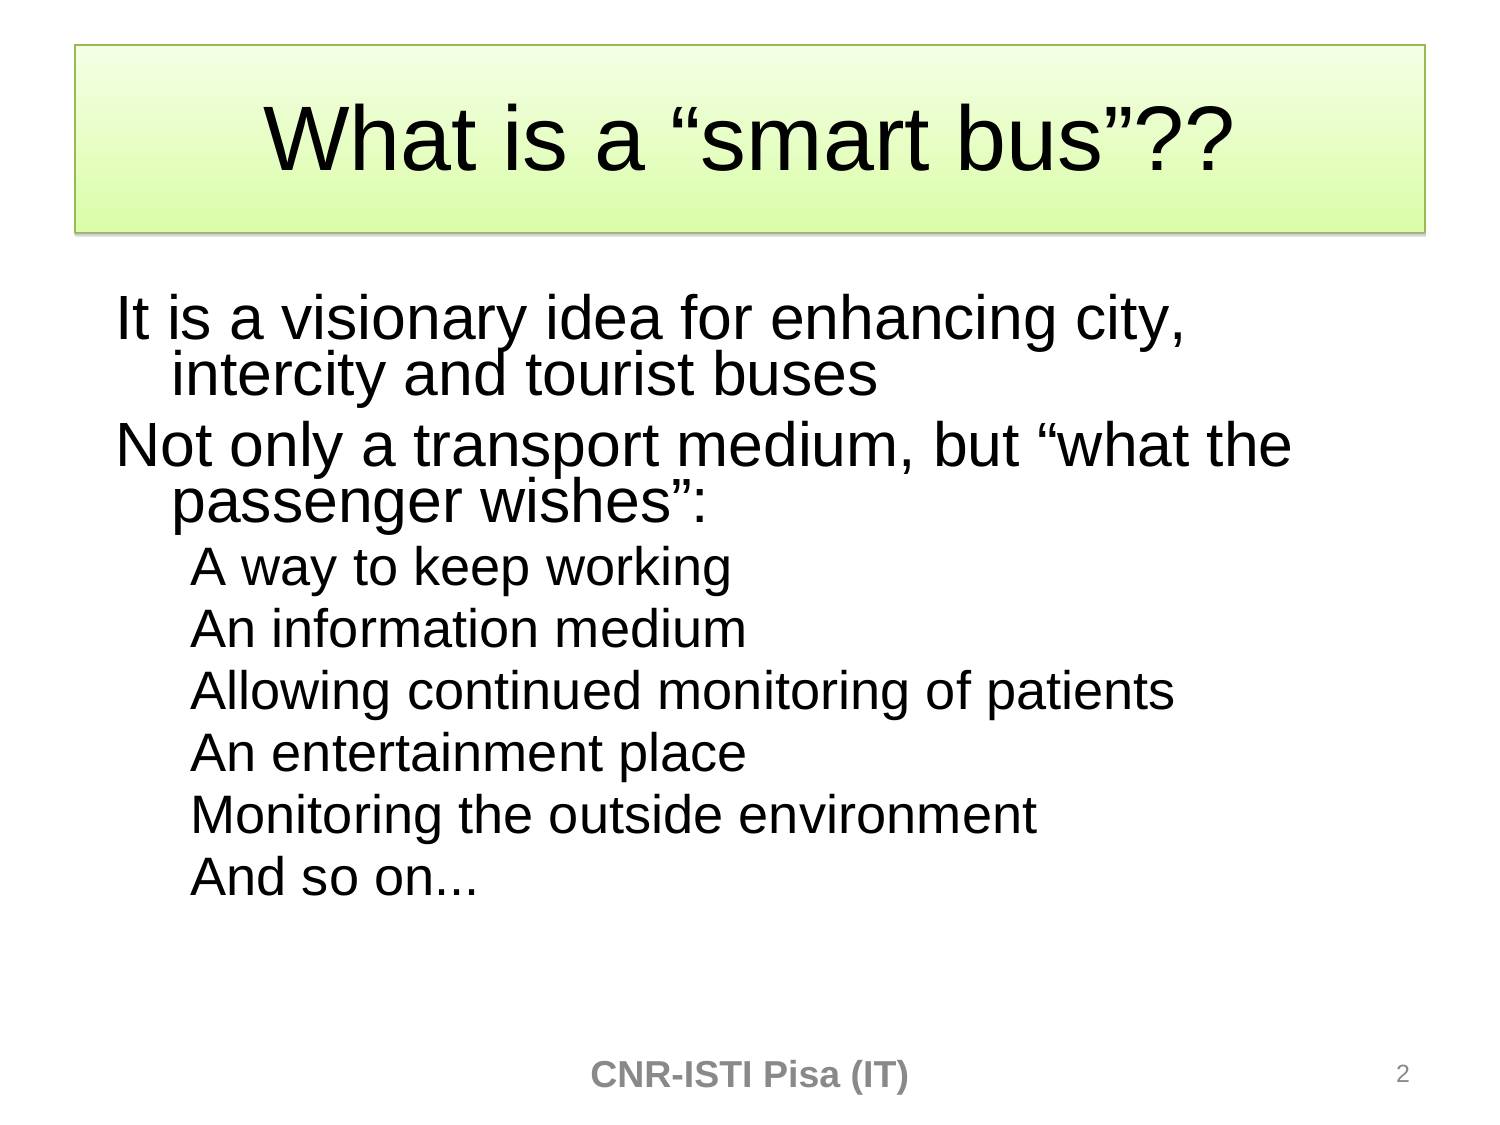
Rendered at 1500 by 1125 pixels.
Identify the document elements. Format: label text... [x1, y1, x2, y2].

text_box <number> [1074, 1042, 1426, 1103]
text_box CNR-ISTI Pisa (IT) [512, 1042, 988, 1103]
list It is a visionary idea for enhancing city, intercity and tourist buses Not only a transport medium, but “what the passenger wishes”: A way to keep working An information medium Allowing continued monitoring of patients An entertainment place Monitoring the outside environment And so on... [100, 287, 1426, 1000]
title What is a “smart bus”?? [75, 45, 1426, 233]
